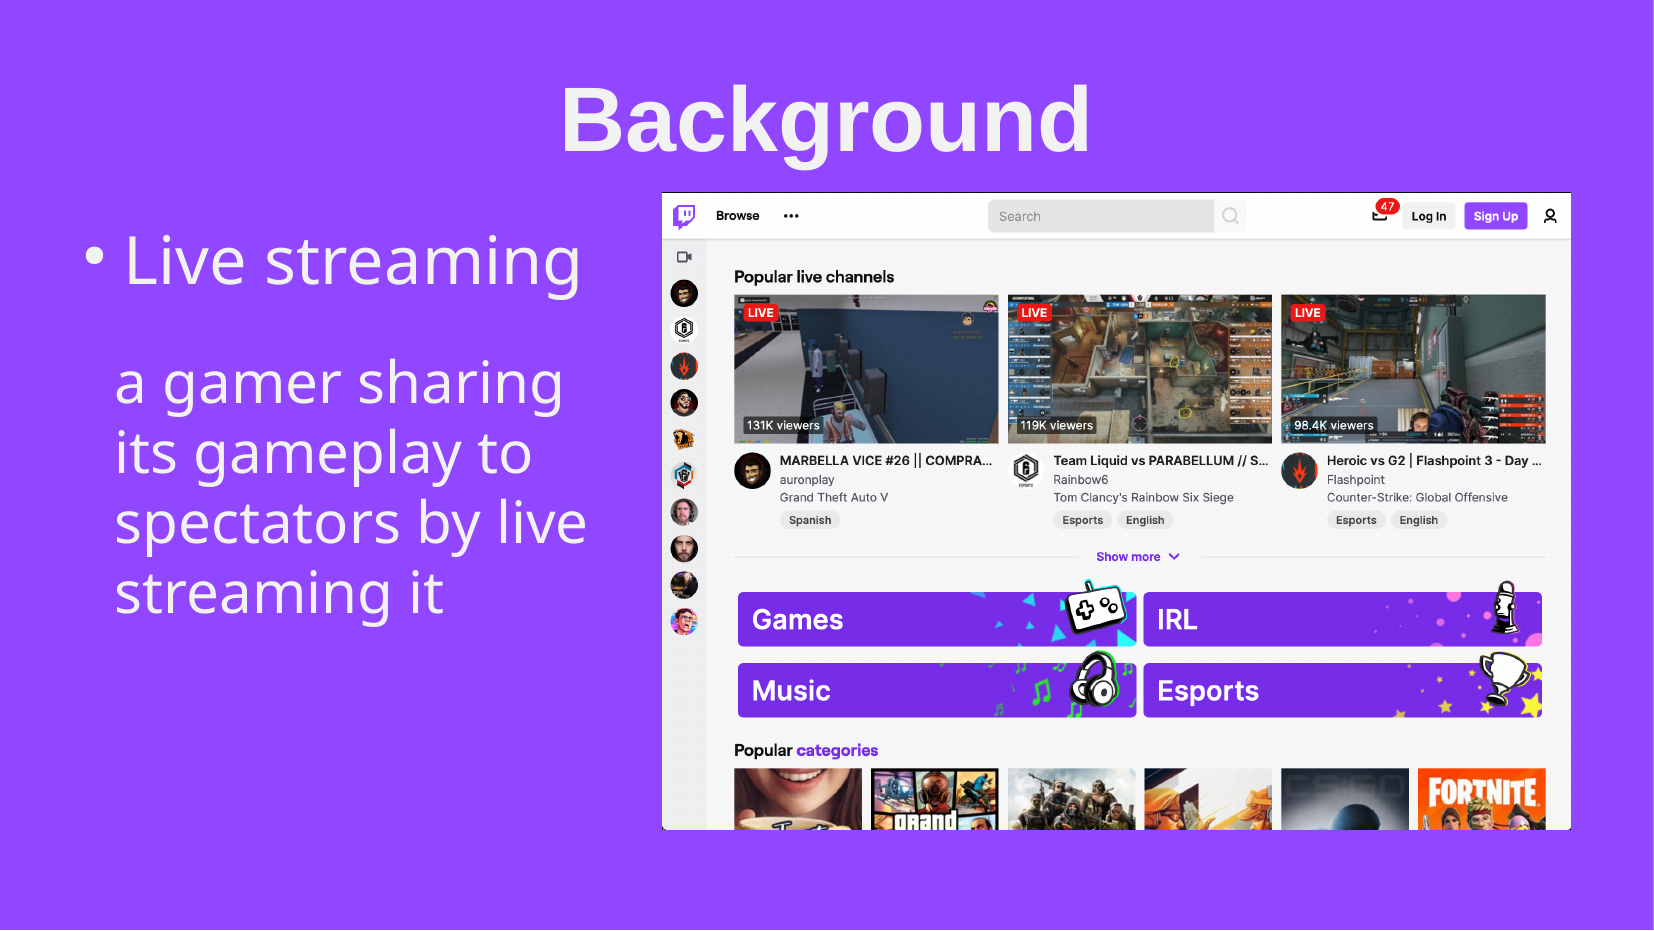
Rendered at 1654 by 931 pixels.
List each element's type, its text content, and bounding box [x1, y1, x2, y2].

picture [662, 192, 1571, 830]
subtitle Live streaming [82, 217, 662, 757]
text_box a gamer sharing its gameplay to spectators by live streaming it [99, 338, 621, 634]
title Background [82, 37, 1571, 193]
